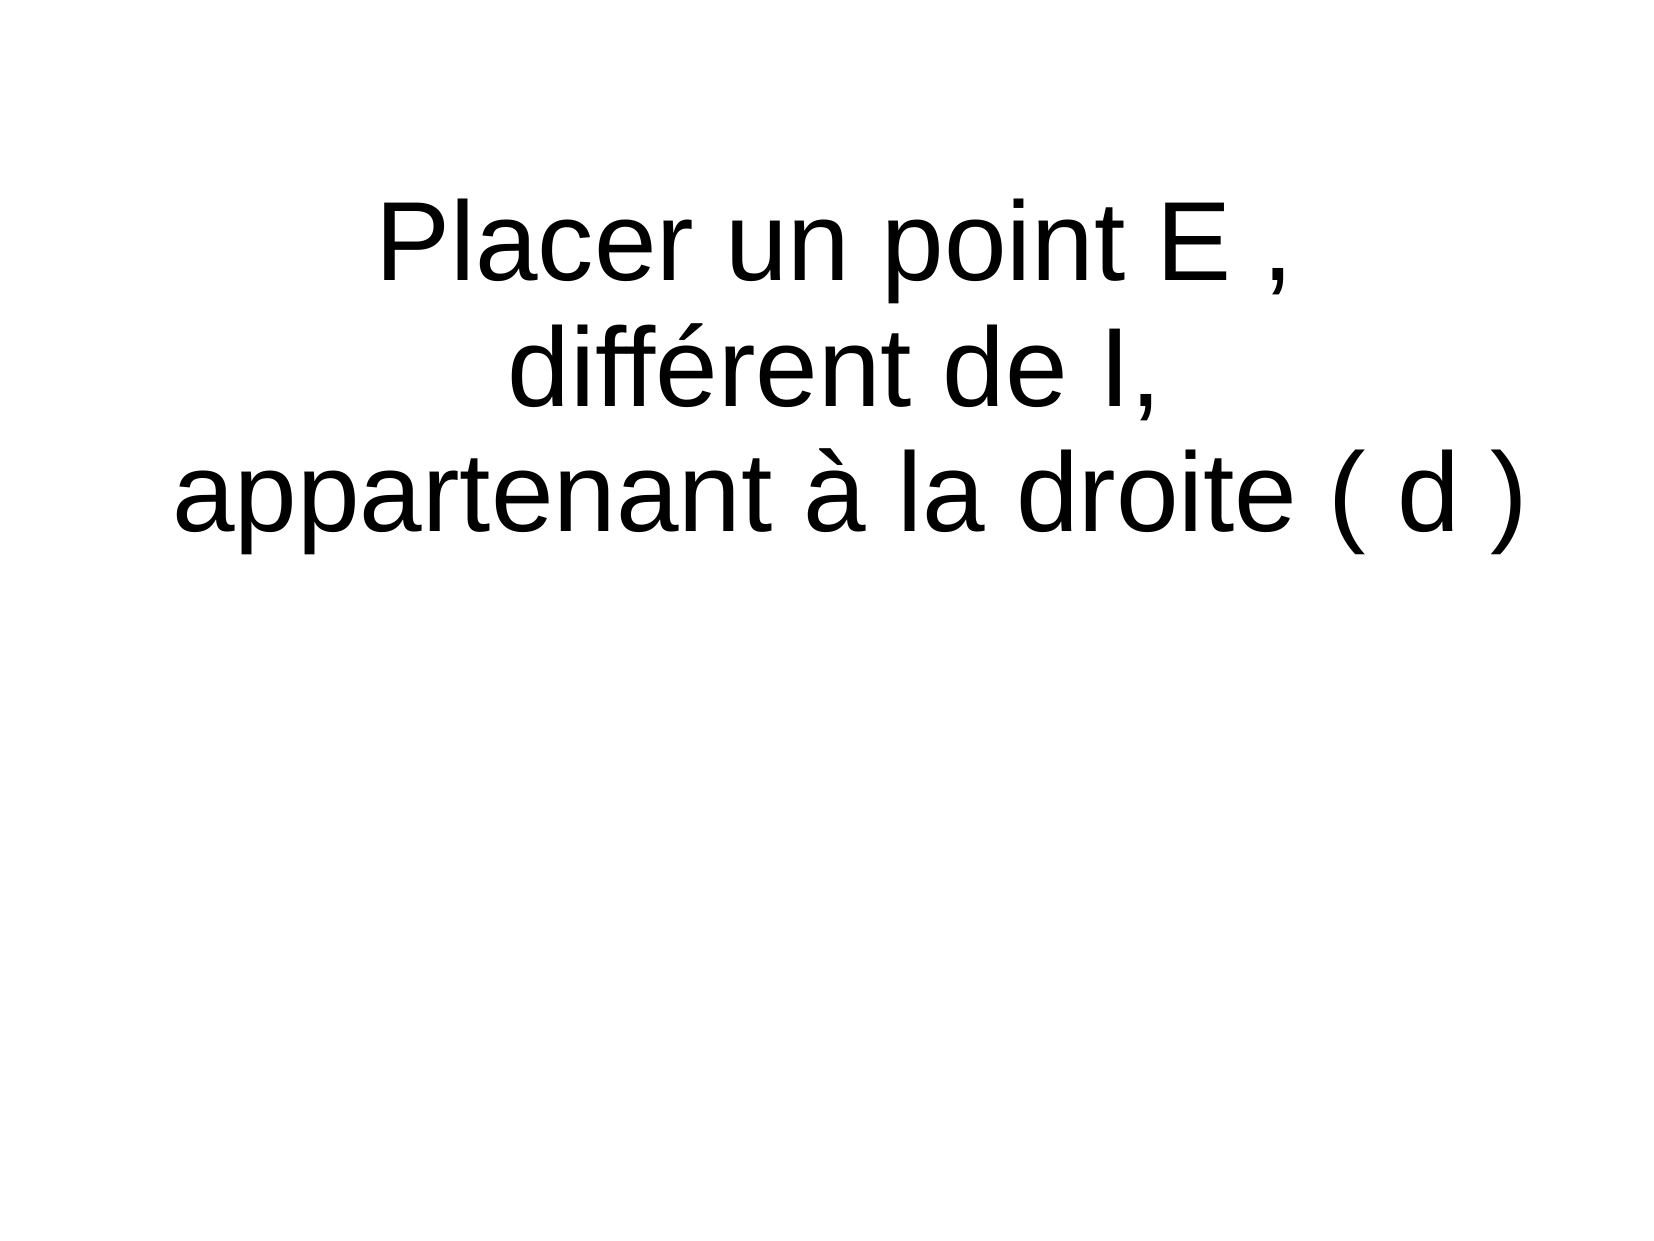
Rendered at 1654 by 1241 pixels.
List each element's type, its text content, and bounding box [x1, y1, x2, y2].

subtitle Placer un point E , différent de I, appartenant à la droite ( d ) [106, 96, 1595, 638]
